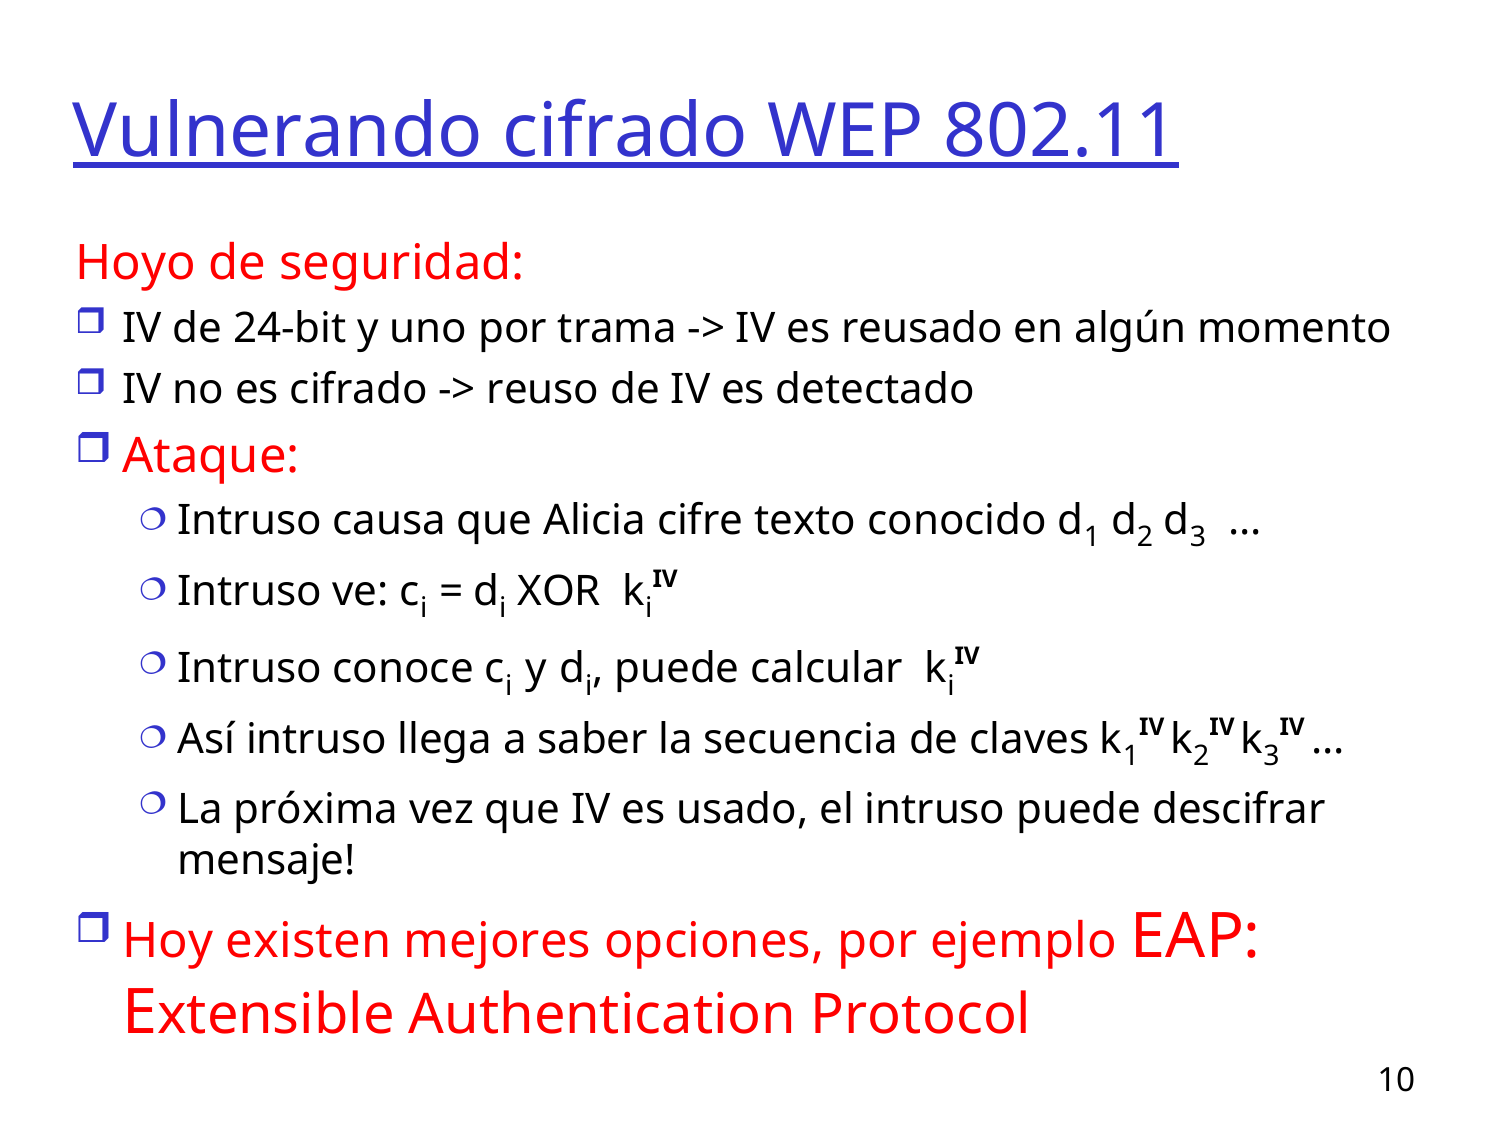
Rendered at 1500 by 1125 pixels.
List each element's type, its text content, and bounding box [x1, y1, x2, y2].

title Vulnerando cifrado WEP 802.11 [57, 33, 1333, 221]
list Hoyo de seguridad: IV de 24-bit y uno por trama -> IV es reusado en algún momento IV no es cifrado -> reuso de IV es detectado Ataque: Intruso causa que Alicia cifre texto conocido d1 d2 d3 … Intruso ve: ci = di XOR kiIV Intruso conoce ci y di, puede calcular kiIV Así intruso llega a saber la secuencia de claves k1IV k2IV k3IV … La próxima vez que IV es usado, el intruso puede descifrar mensaje! Hoy existen mejores opciones, por ejemplo EAP: Extensible Authentication Protocol [60, 223, 1457, 1057]
